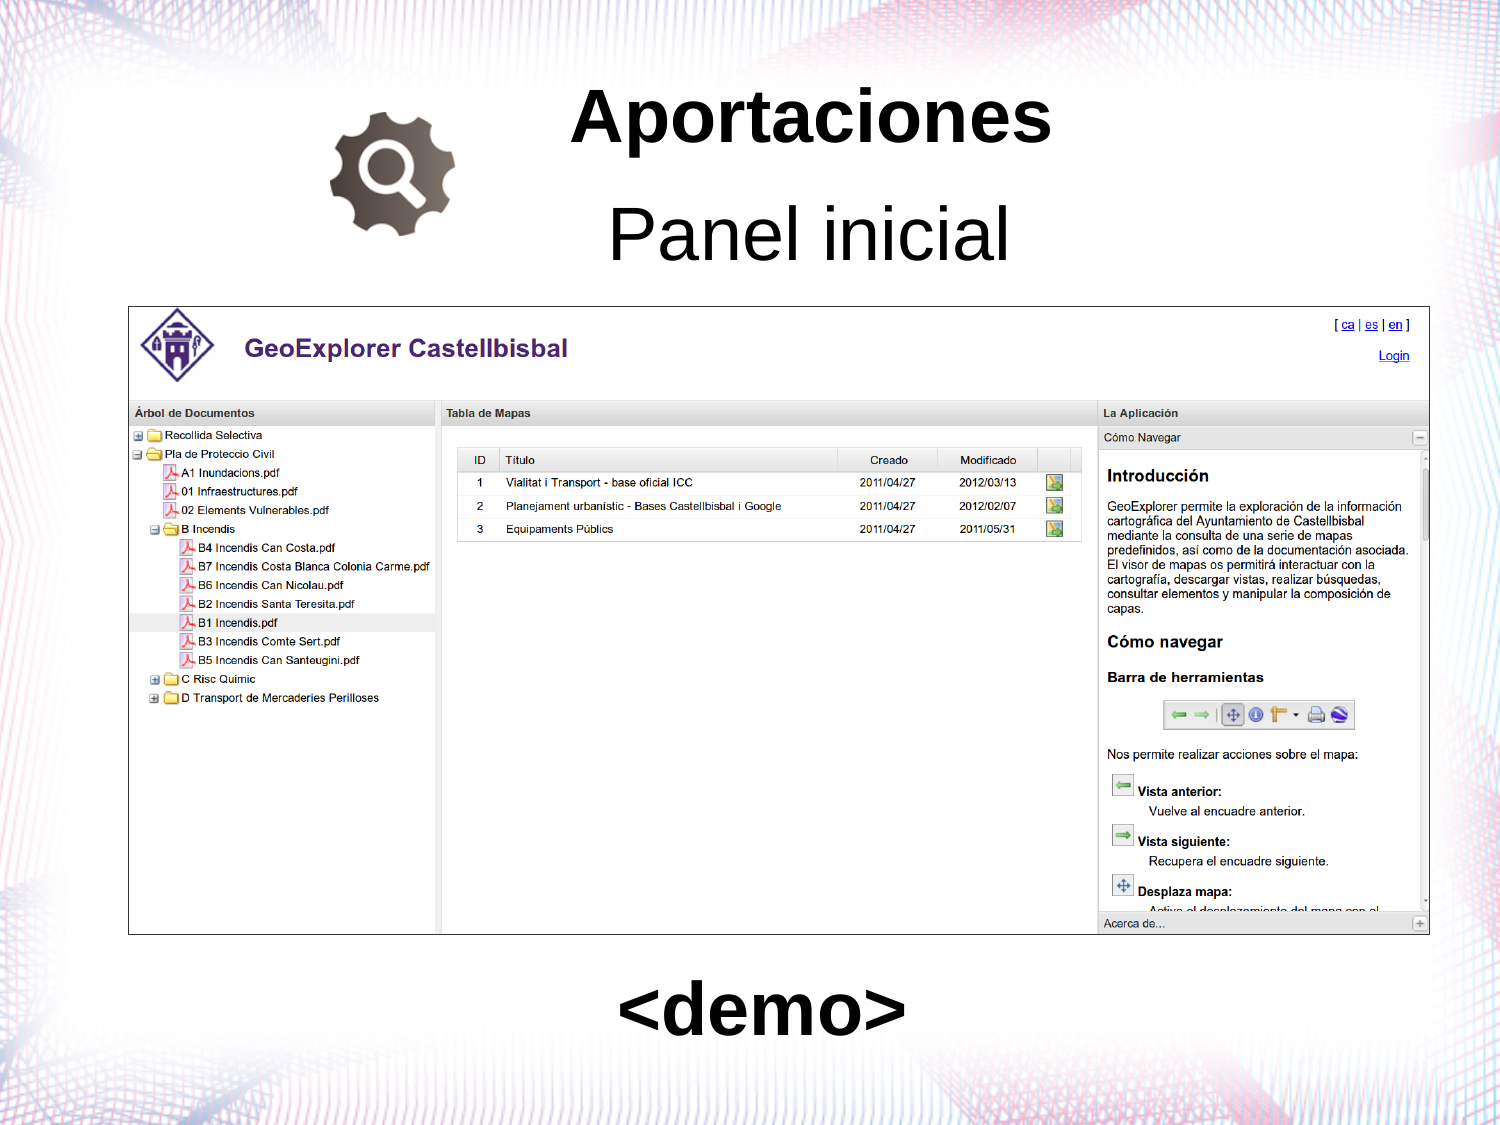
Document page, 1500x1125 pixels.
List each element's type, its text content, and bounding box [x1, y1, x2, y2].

title Panel inicial [187, 165, 1406, 296]
title Aportaciones [189, 47, 1408, 178]
title <demo> [139, 946, 1359, 1063]
picture [0, 0, 1500, 1125]
